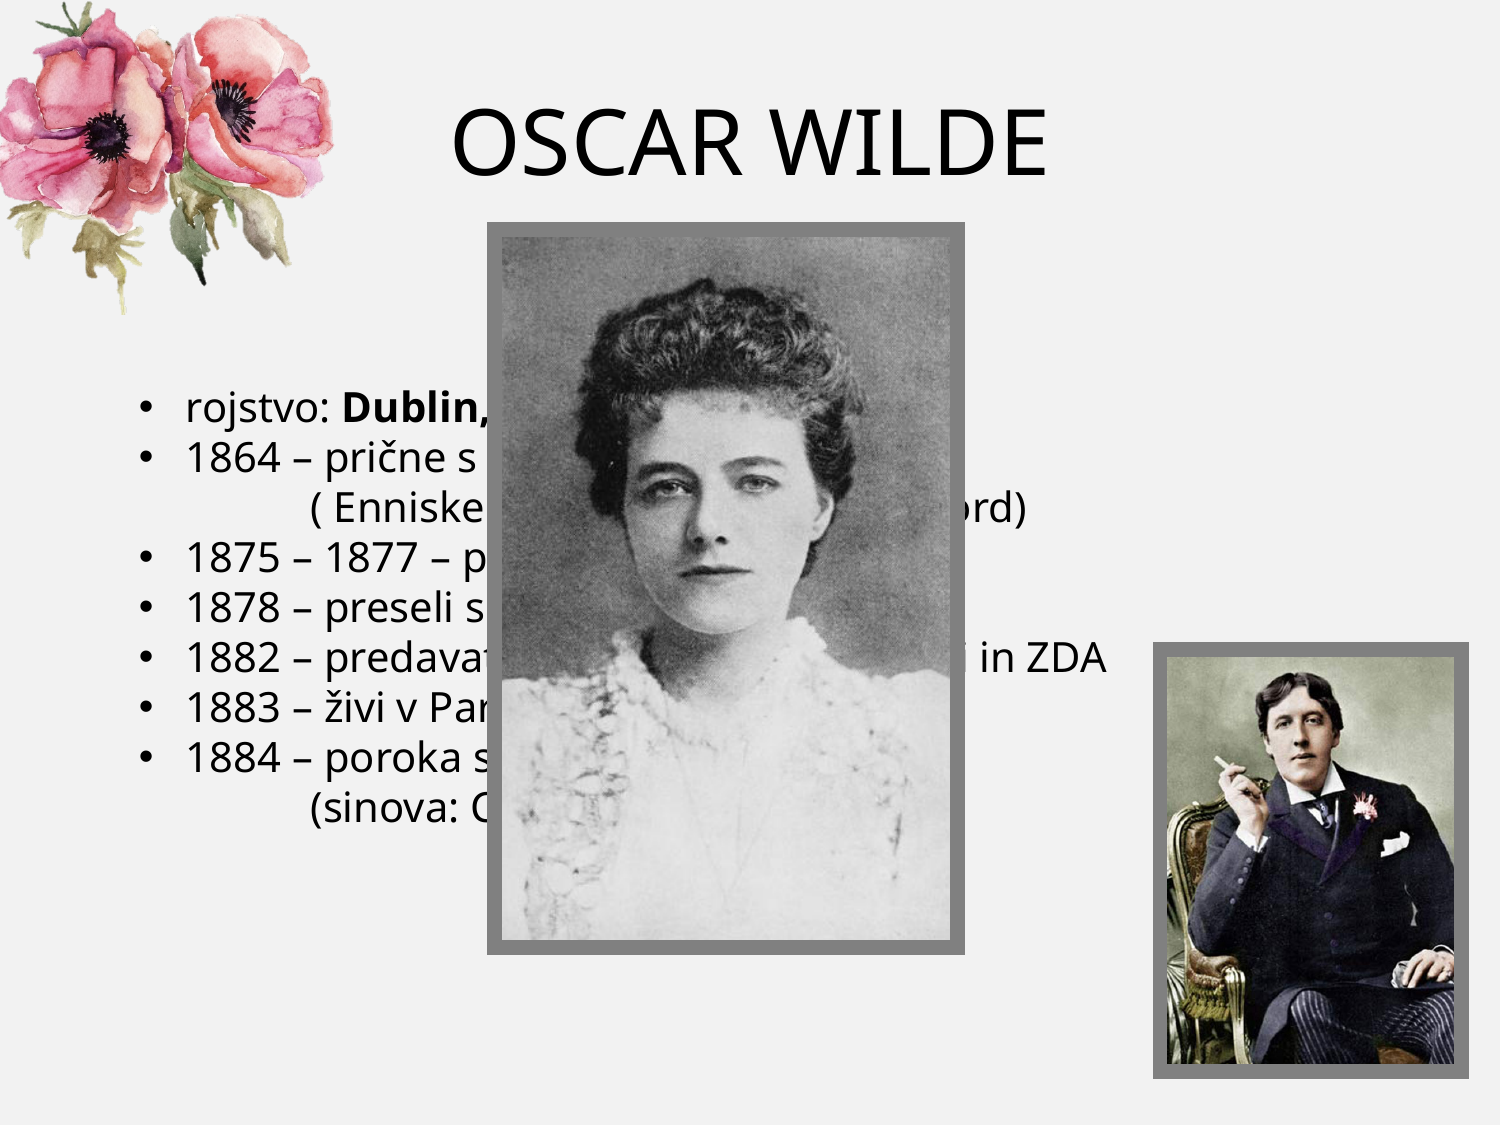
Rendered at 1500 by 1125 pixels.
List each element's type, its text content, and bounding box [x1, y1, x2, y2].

picture [0, 0, 363, 315]
picture [501, 236, 951, 941]
picture [1168, 656, 1455, 1065]
text_box rojstvo: Dublin, 16. oktober 1854 1864 – prične s šolanjem ( Enniskellen, Trinity College, Oxford) 1875 – 1877 – potuje po Evropi 1878 – preseli se v London 1882 – predavateljska turneja po Kanadi in ZDA 1883 – živi v Parizu 1884 – poroka s Constanco Lloyd (sinova: Cyril in Vyvyan) [123, 373, 1168, 1089]
title OSCAR WILDE [75, 45, 1425, 233]
